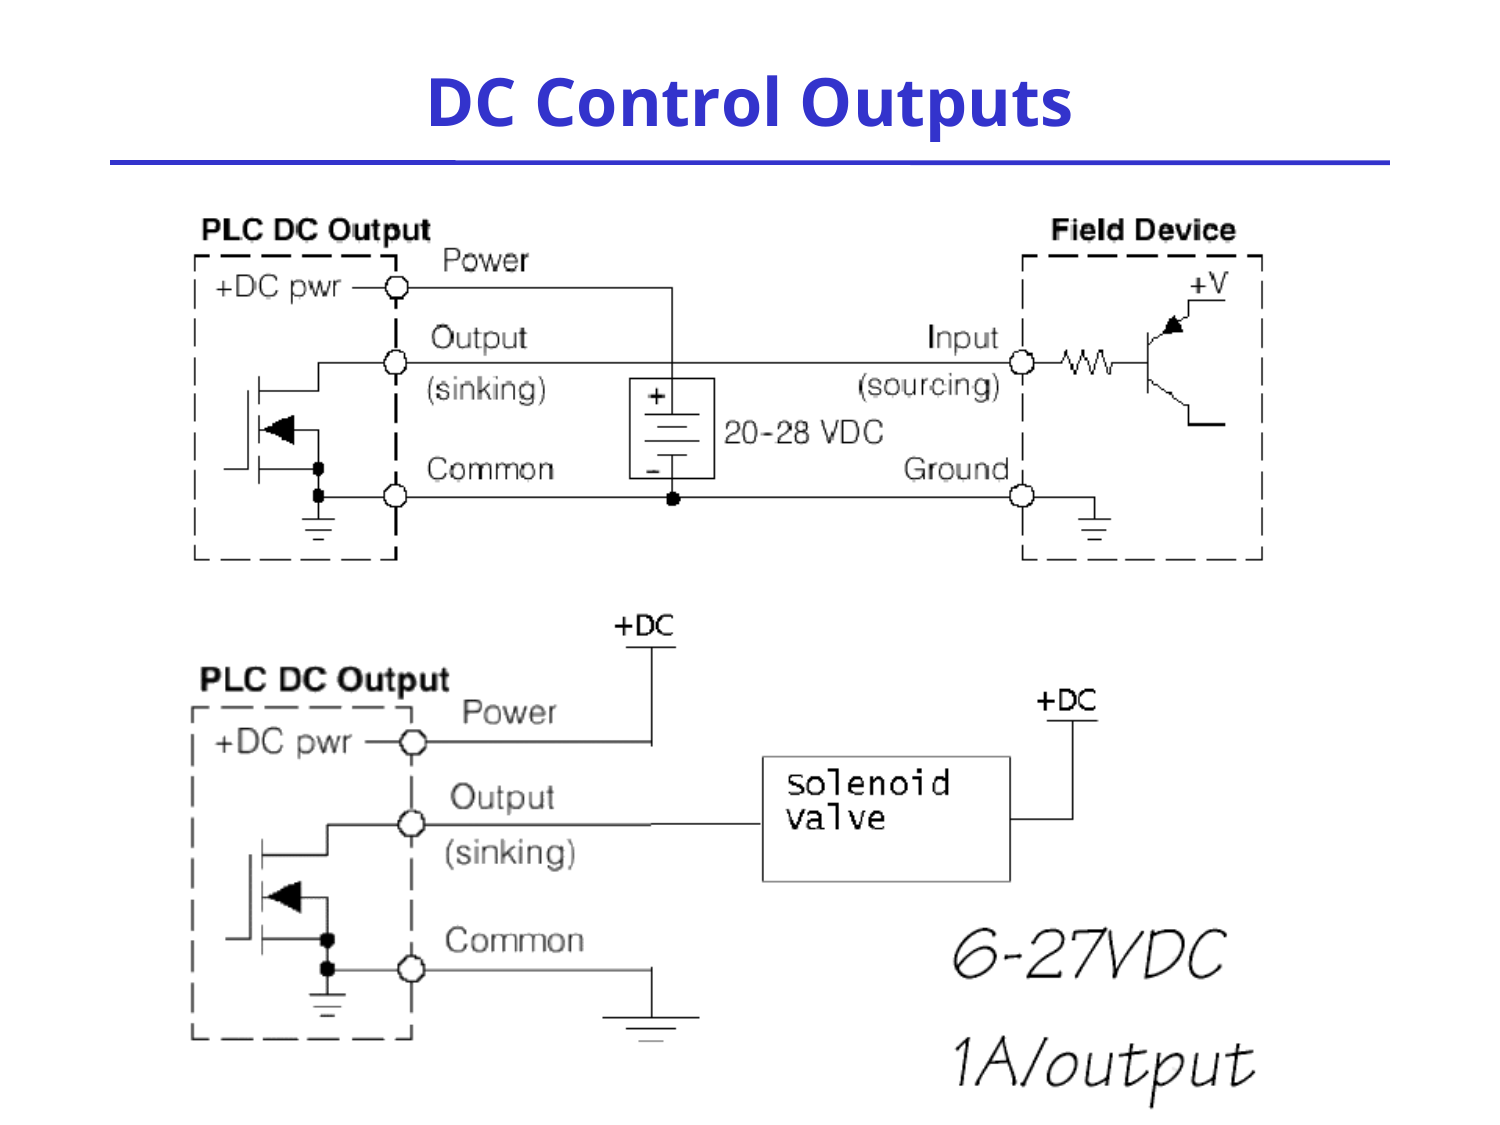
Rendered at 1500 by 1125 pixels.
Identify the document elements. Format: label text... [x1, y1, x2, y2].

picture [174, 192, 1285, 1125]
title DC Control Outputs [112, 49, 1388, 150]
